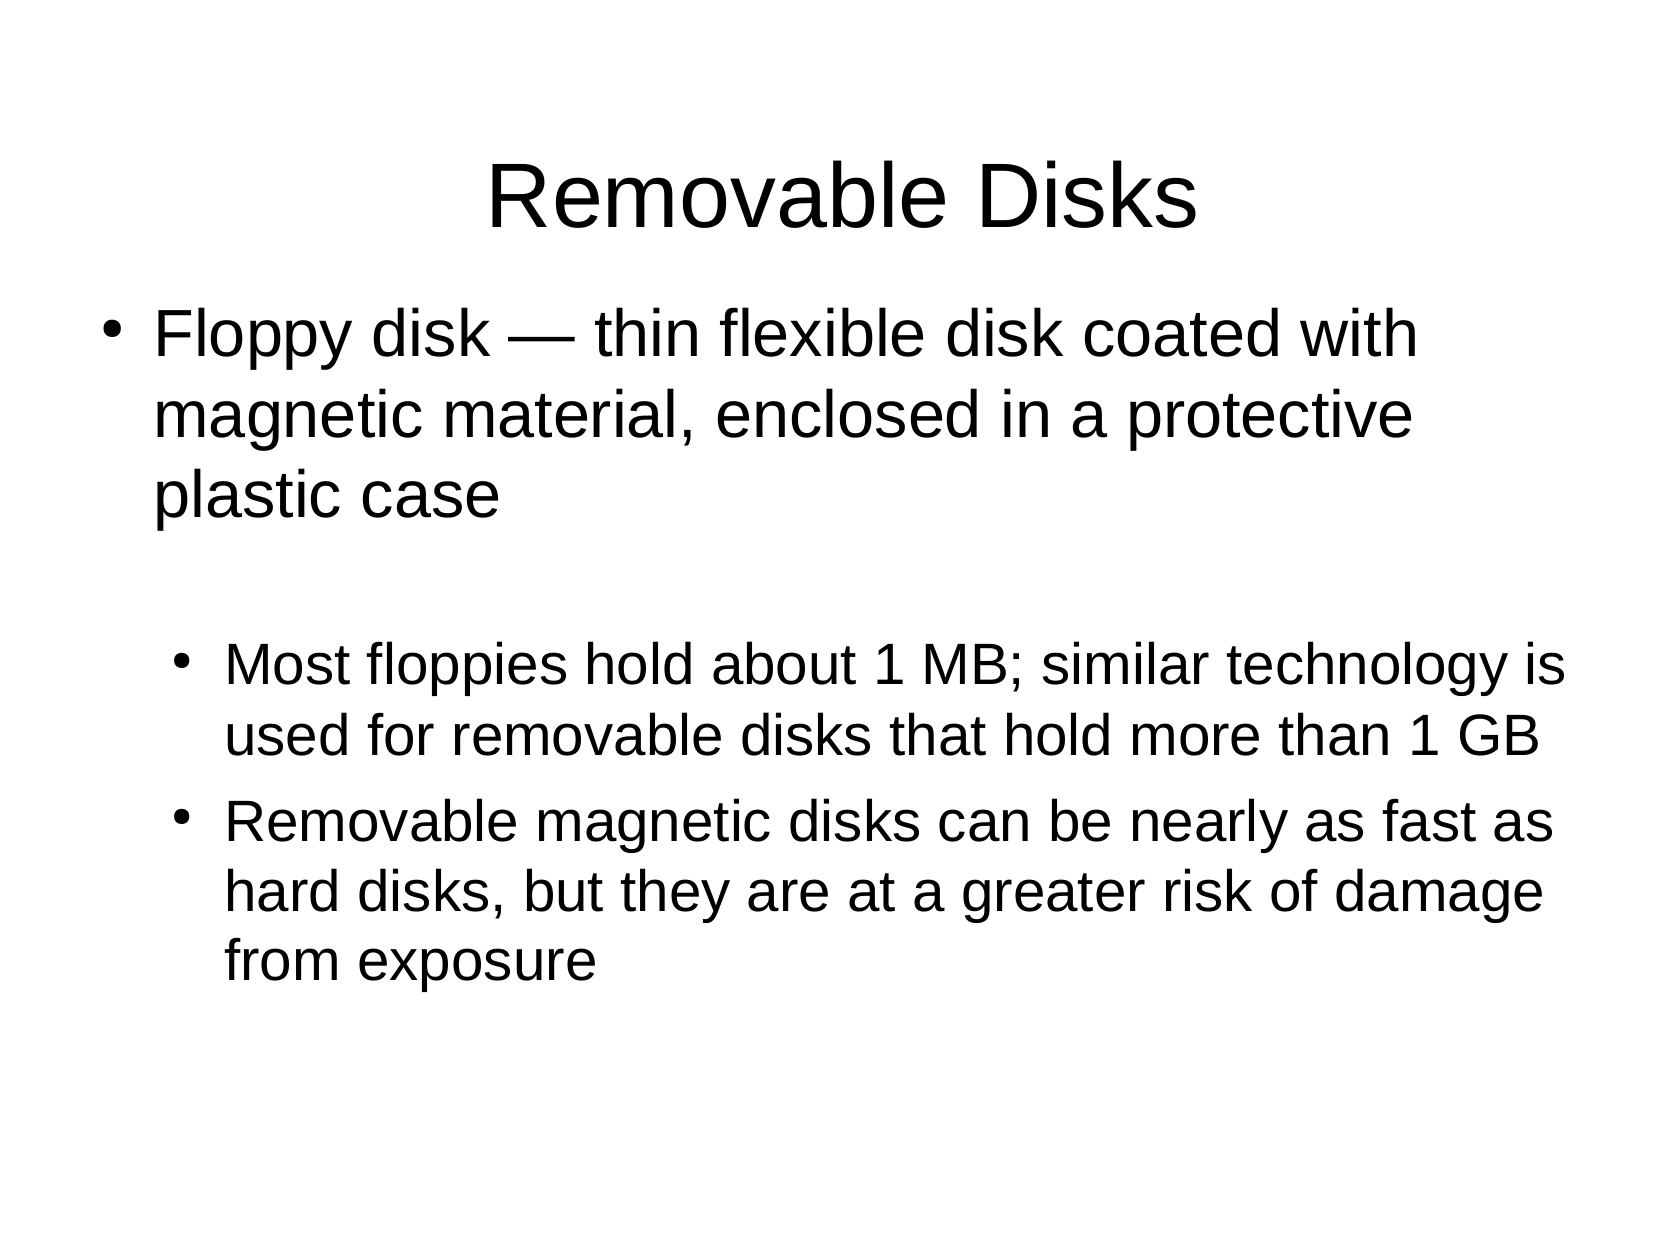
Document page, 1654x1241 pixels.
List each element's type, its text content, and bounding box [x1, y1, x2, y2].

list Floppy disk — thin flexible disk coated with magnetic material, enclosed in a protective plastic case Most floppies hold about 1 MB; similar technology is used for removable disks that hold more than 1 GB Removable magnetic disks can be nearly as fast as hard disks, but they are at a greater risk of damage from exposure [82, 290, 1571, 1010]
title Removable Disks [82, 49, 1571, 257]
